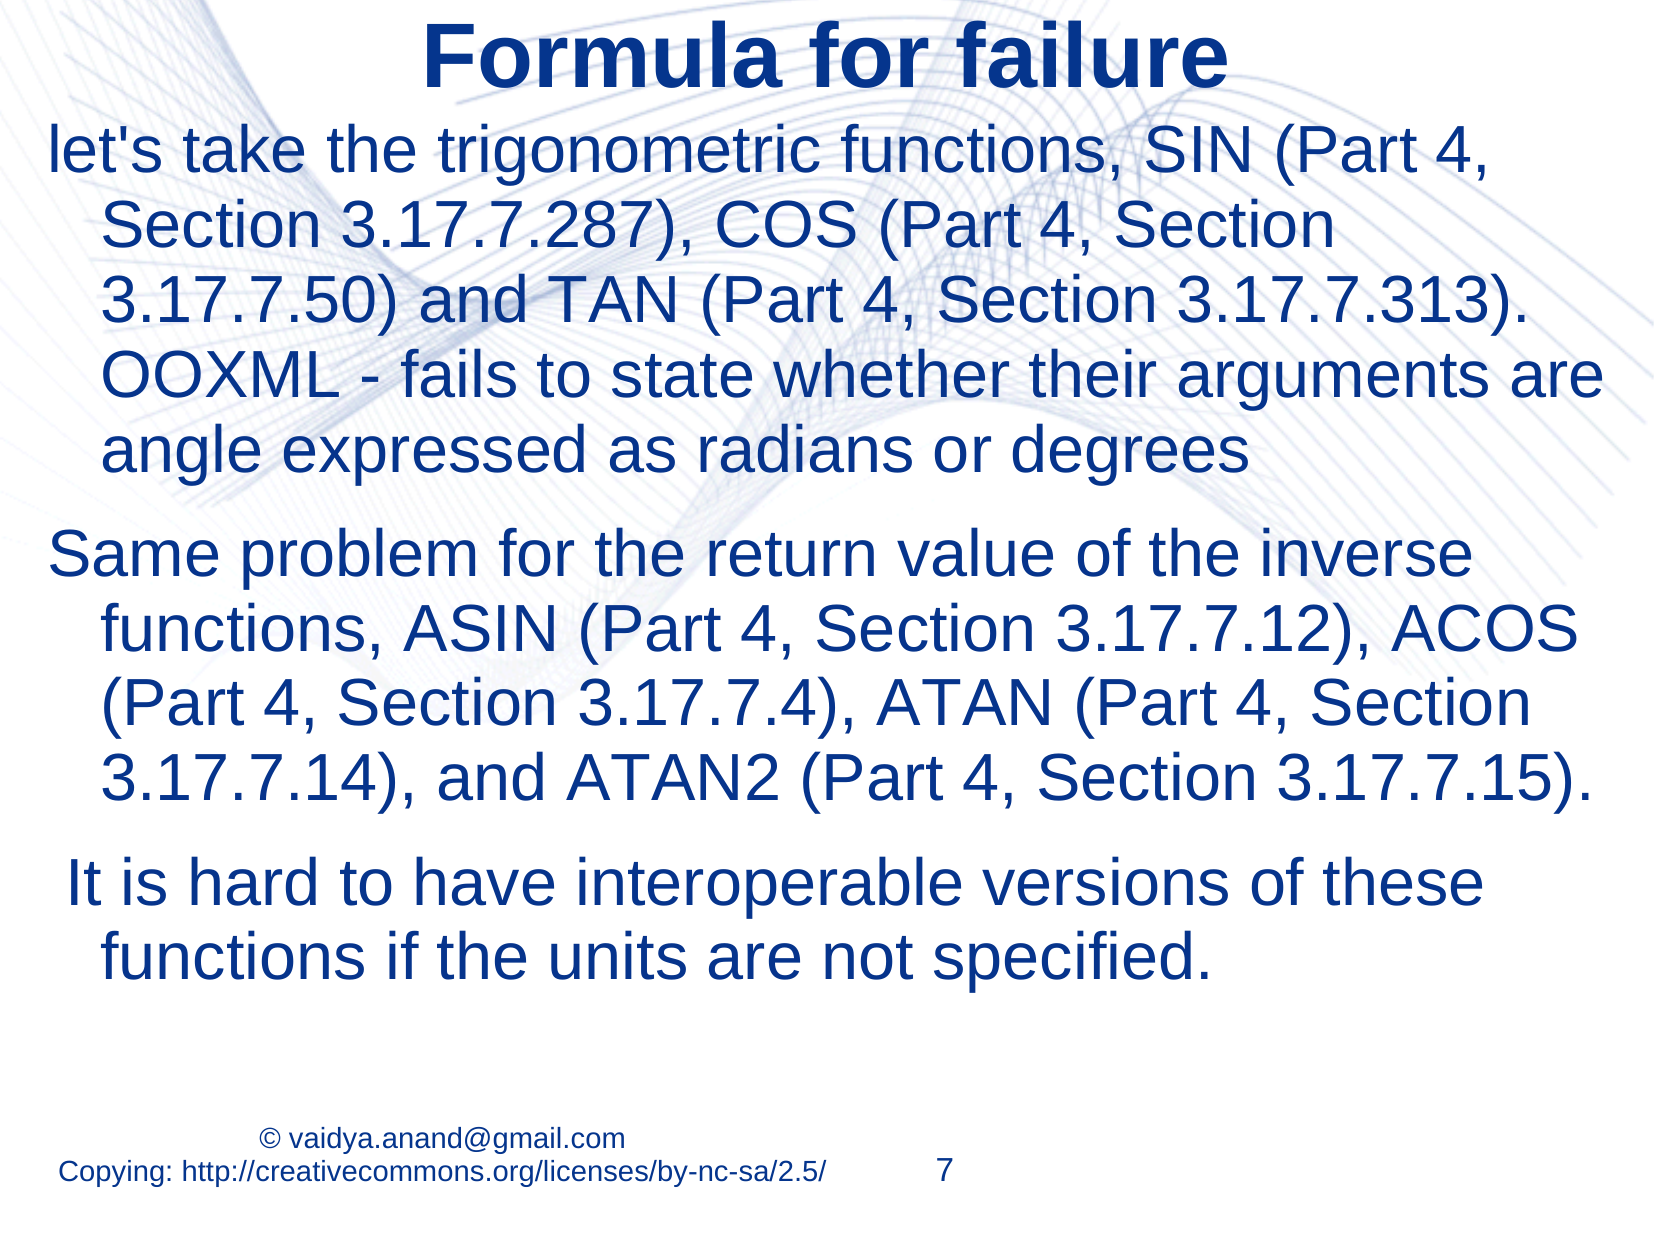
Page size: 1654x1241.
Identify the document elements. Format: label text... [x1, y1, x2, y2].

list let's take the trigonometric functions, SIN (Part 4, Section 3.17.7.287), COS (Part 4, Section 3.17.7.50) and TAN (Part 4, Section 3.17.7.313). OOXML - fails to state whether their arguments are angle expressed as radians or degrees Same problem for the return value of the inverse functions, ASIN (Part 4, Section 3.17.7.12), ACOS (Part 4, Section 3.17.7.4), ATAN (Part 4, Section 3.17.7.14), and ATAN2 (Part 4, Section 3.17.7.15). It is hard to have interoperable versions of these functions if the units are not specified. [29, 112, 1625, 1108]
title Formula for failure [29, 0, 1625, 112]
picture [0, 0, 1654, 1241]
